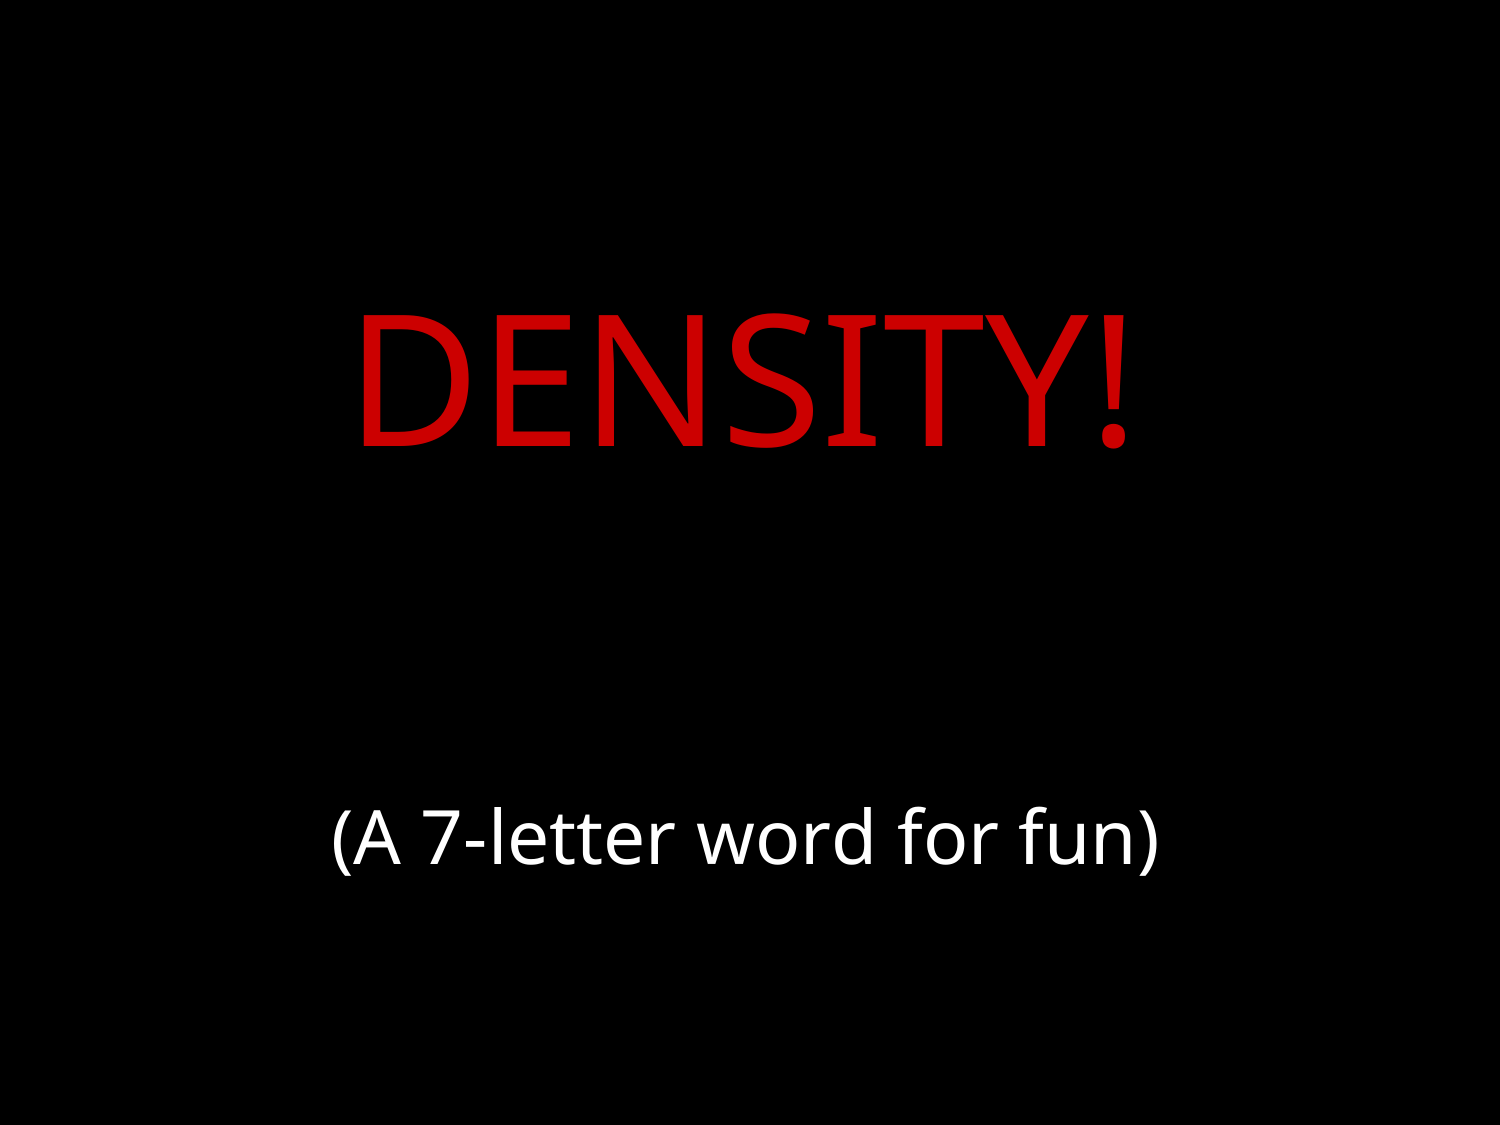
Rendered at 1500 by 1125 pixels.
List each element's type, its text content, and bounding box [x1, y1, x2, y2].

text_box (A 7-letter word for fun) [316, 782, 1176, 888]
text_box DENSITY! [331, 255, 1154, 492]
